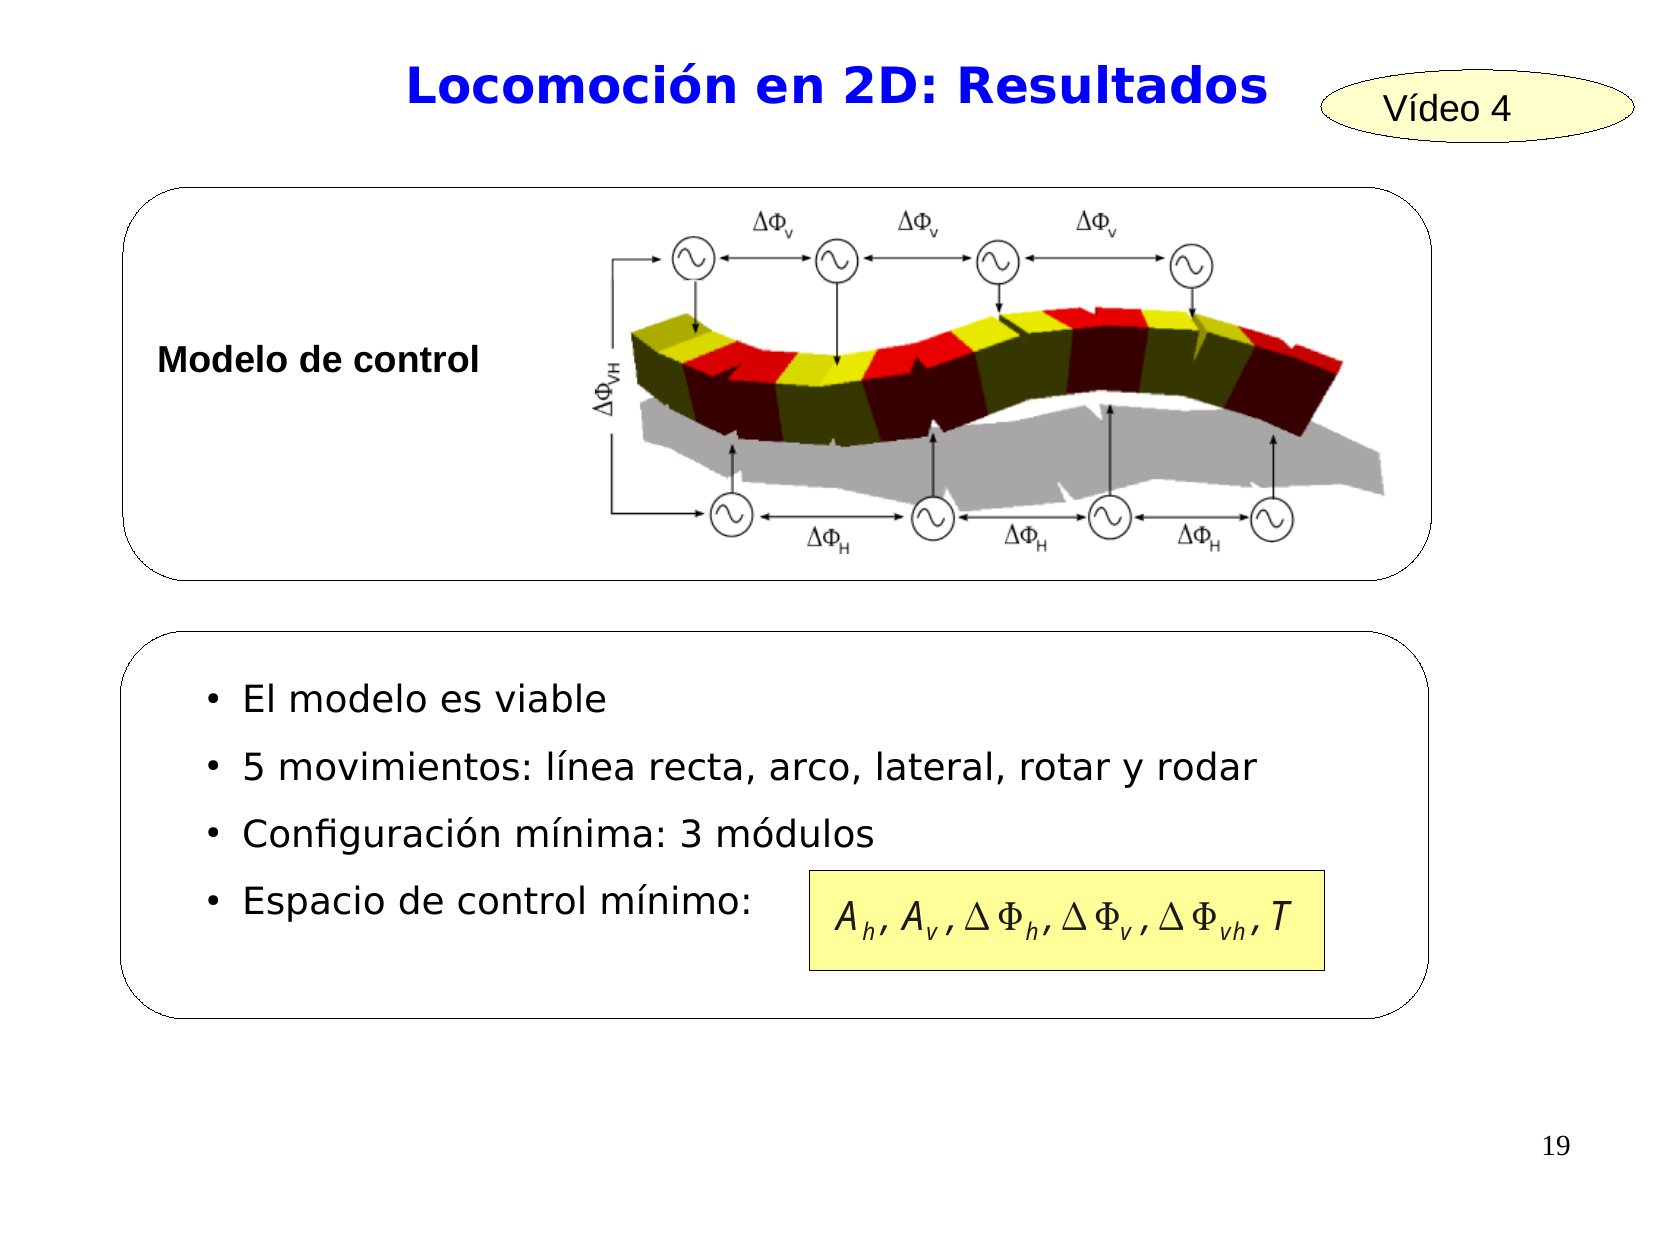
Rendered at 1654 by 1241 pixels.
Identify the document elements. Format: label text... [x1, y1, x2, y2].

text_box [809, 870, 1325, 971]
text_box El modelo es viable 5 movimientos: línea recta, arco, lateral, rotar y rodar Configuración mínima: 3 módulos Espacio de control mínimo: [156, 670, 1386, 969]
text_box Modelo de control [142, 331, 554, 390]
text_box [1373, 69, 1635, 143]
chart [822, 891, 1301, 947]
text_box [1320, 80, 1368, 133]
text_box Locomoción en 2D: Resultados [390, 49, 1285, 123]
picture [592, 210, 1409, 554]
text_box Vídeo 4 [1368, 79, 1540, 139]
